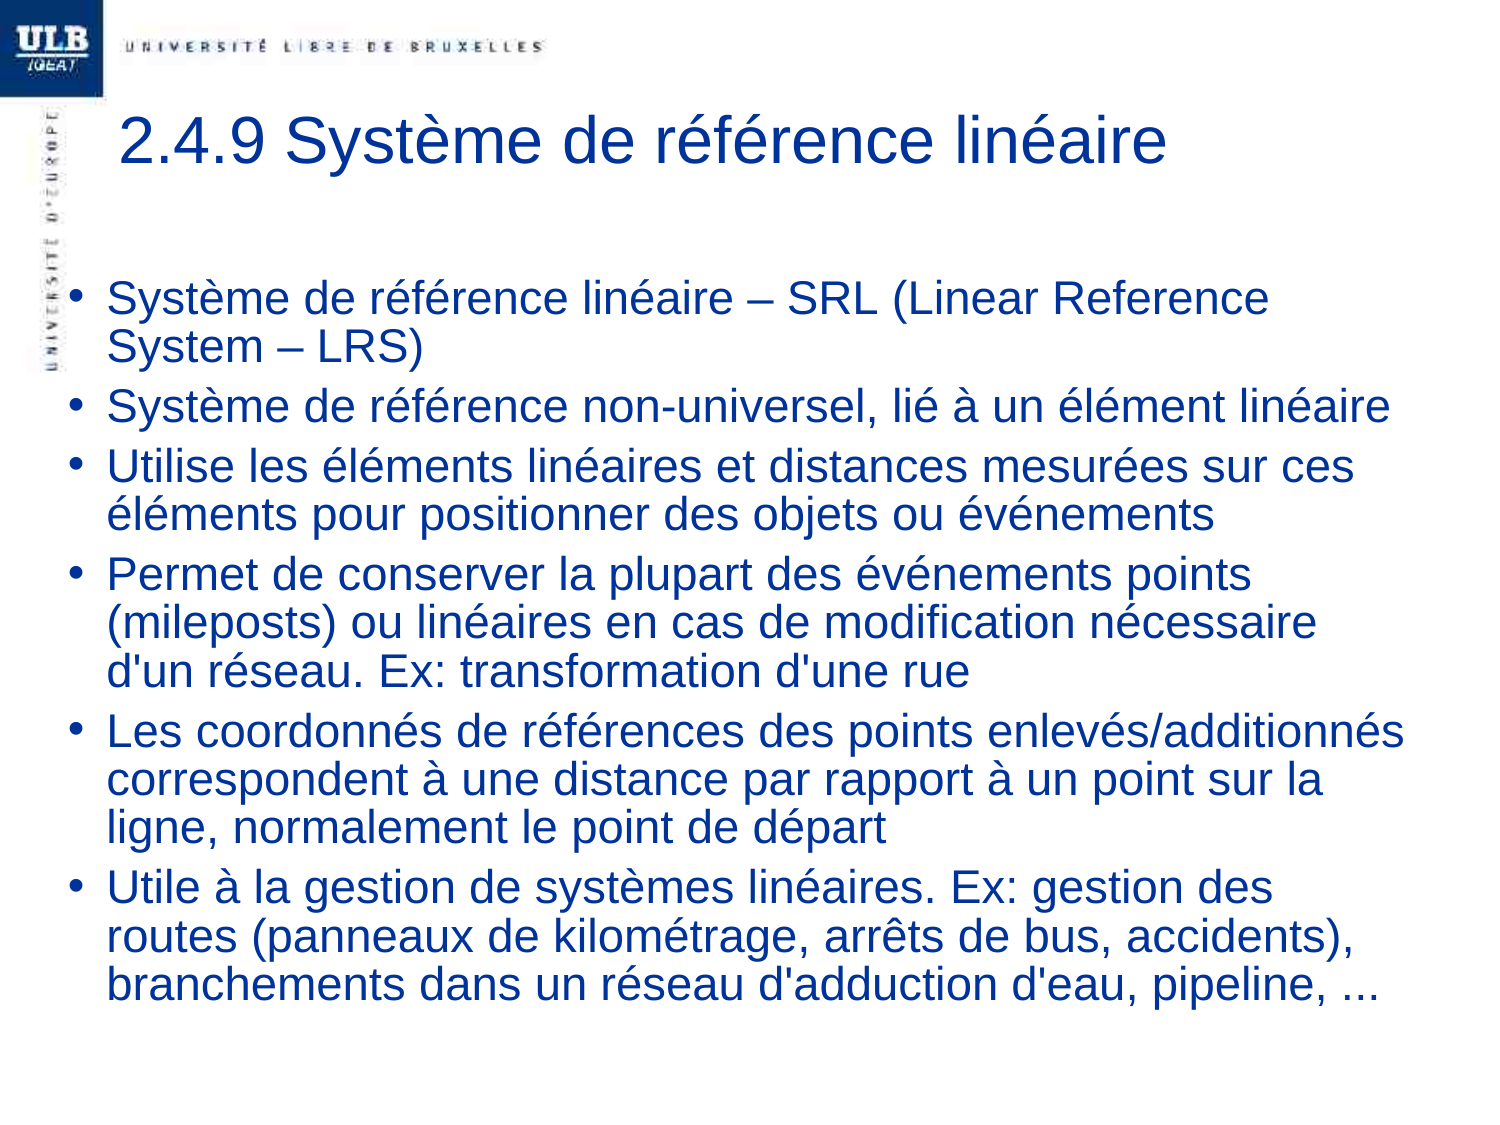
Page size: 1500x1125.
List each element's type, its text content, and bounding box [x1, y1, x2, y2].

title 2.4.9 Système de référence linéaire [118, 28, 1425, 249]
picture [0, 0, 1500, 1125]
list Système de référence linéaire – SRL (Linear Reference System – LRS) Système de référence non-universel, lié à un élément linéaire Utilise les éléments linéaires et distances mesurées sur ces éléments pour positionner des objets ou événements Permet de conserver la plupart des événements points (mileposts) ou linéaires en cas de modification nécessaire d'un réseau. Ex: transformation d'une rue Les coordonnés de références des points enlevés/additionnés correspondent à une distance par rapport à un point sur la ligne, normalement le point de départ Utile à la gestion de systèmes linéaires. Ex: gestion des routes (panneaux de kilométrage, arrêts de bus, accidents), branchements dans un réseau d'adduction d'eau, pipeline, ... [67, 265, 1418, 1063]
